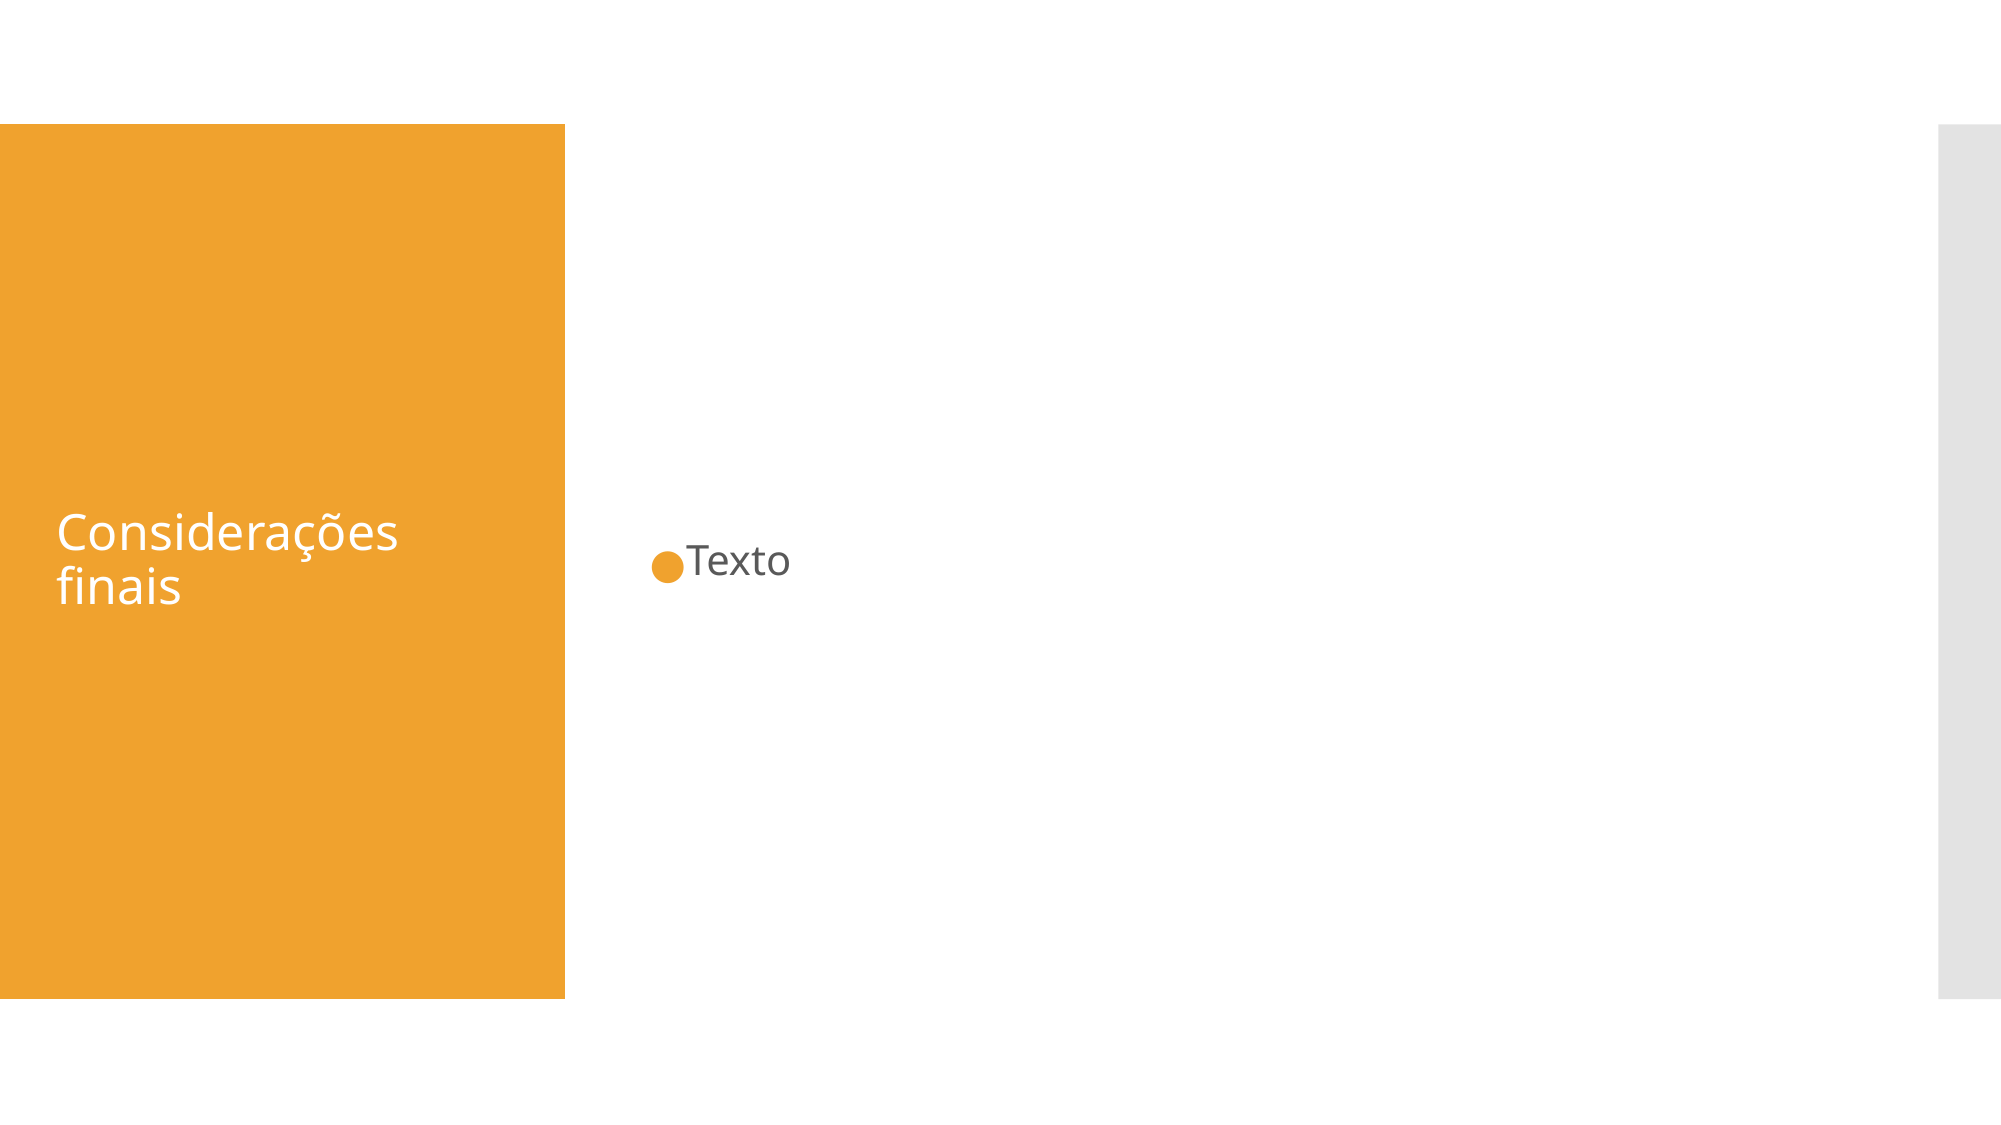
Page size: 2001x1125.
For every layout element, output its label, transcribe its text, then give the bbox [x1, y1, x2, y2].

text_box Considerações finais [41, 184, 525, 939]
text_box Texto [635, 142, 1835, 982]
